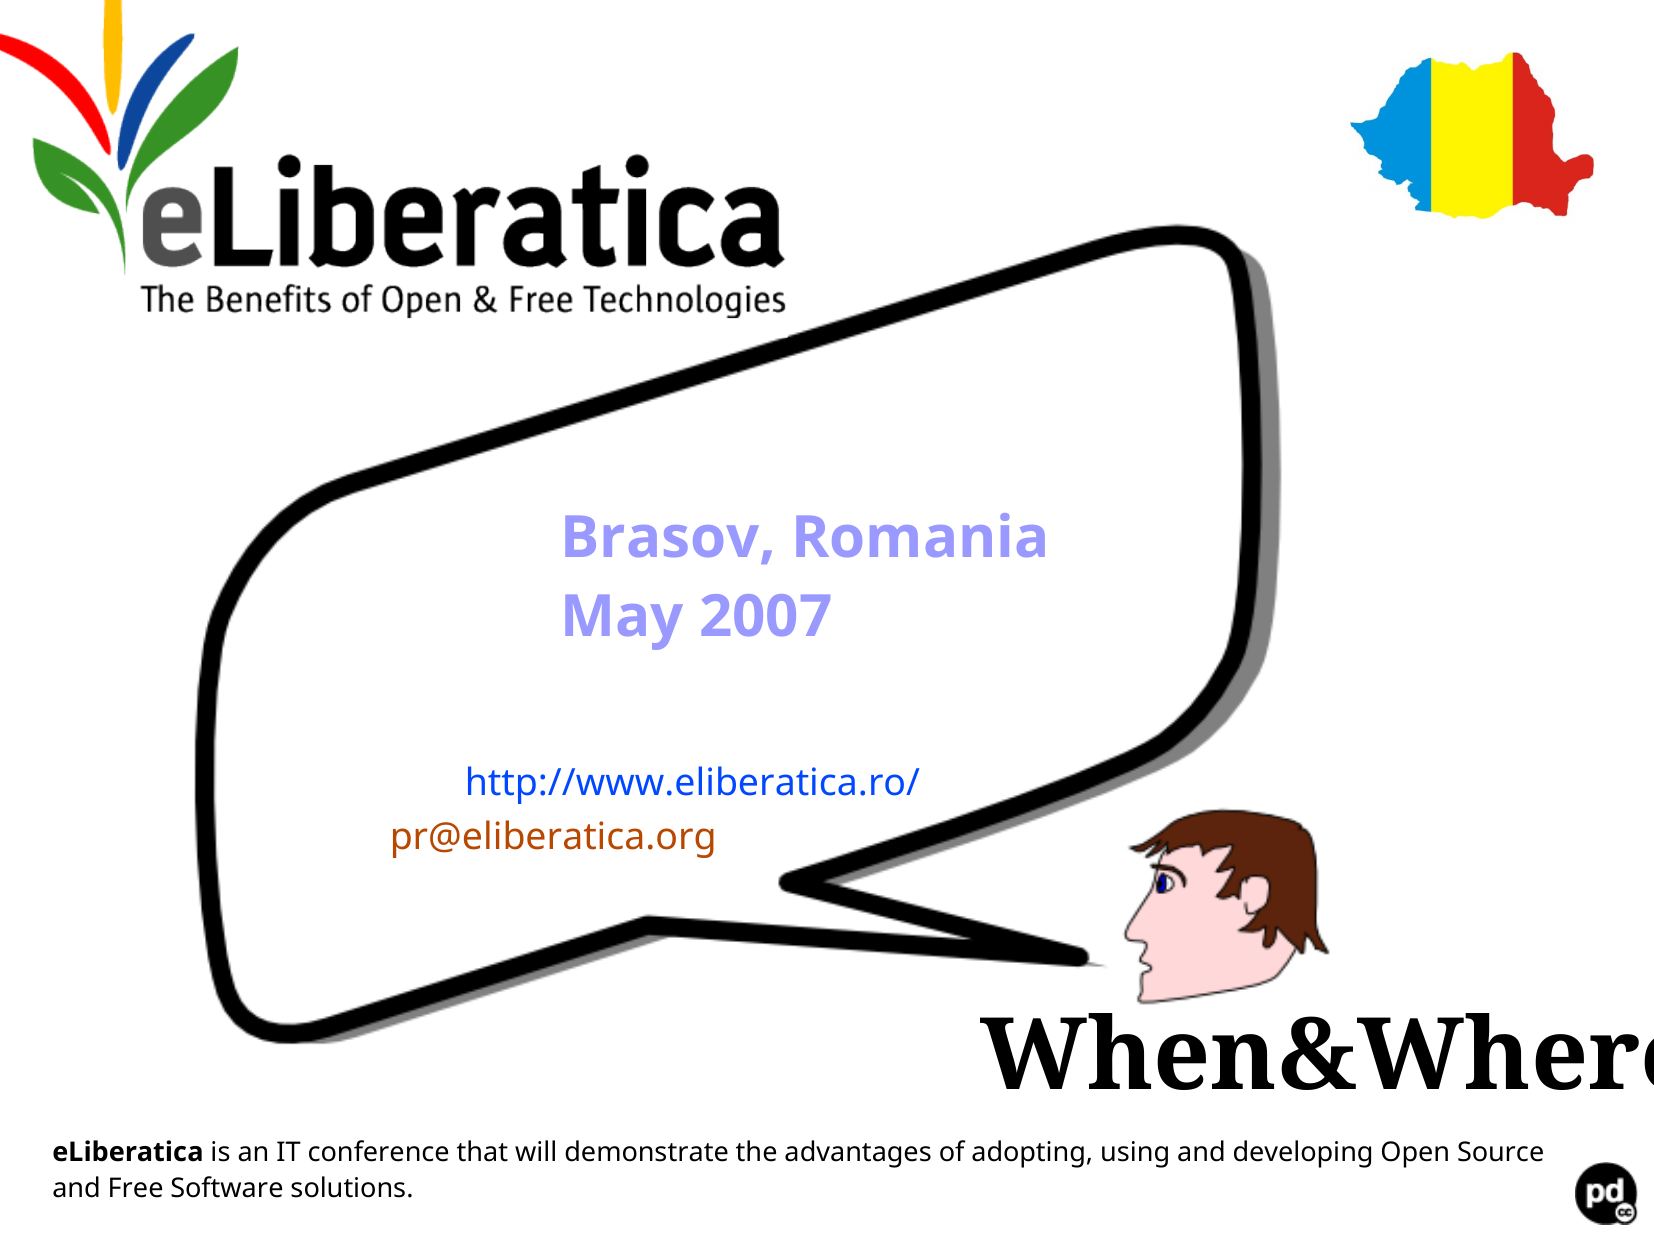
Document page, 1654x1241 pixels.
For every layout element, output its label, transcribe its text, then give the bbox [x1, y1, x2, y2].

text_box When&Where [965, 975, 1624, 1113]
text_box pr@eliberatica.org [375, 802, 711, 863]
picture [1575, 1162, 1638, 1225]
text_box http://www.eliberatica.ro/ [450, 748, 890, 809]
text_box Brasov, Romania May 2007 [545, 487, 1117, 644]
picture [0, 0, 1594, 1088]
